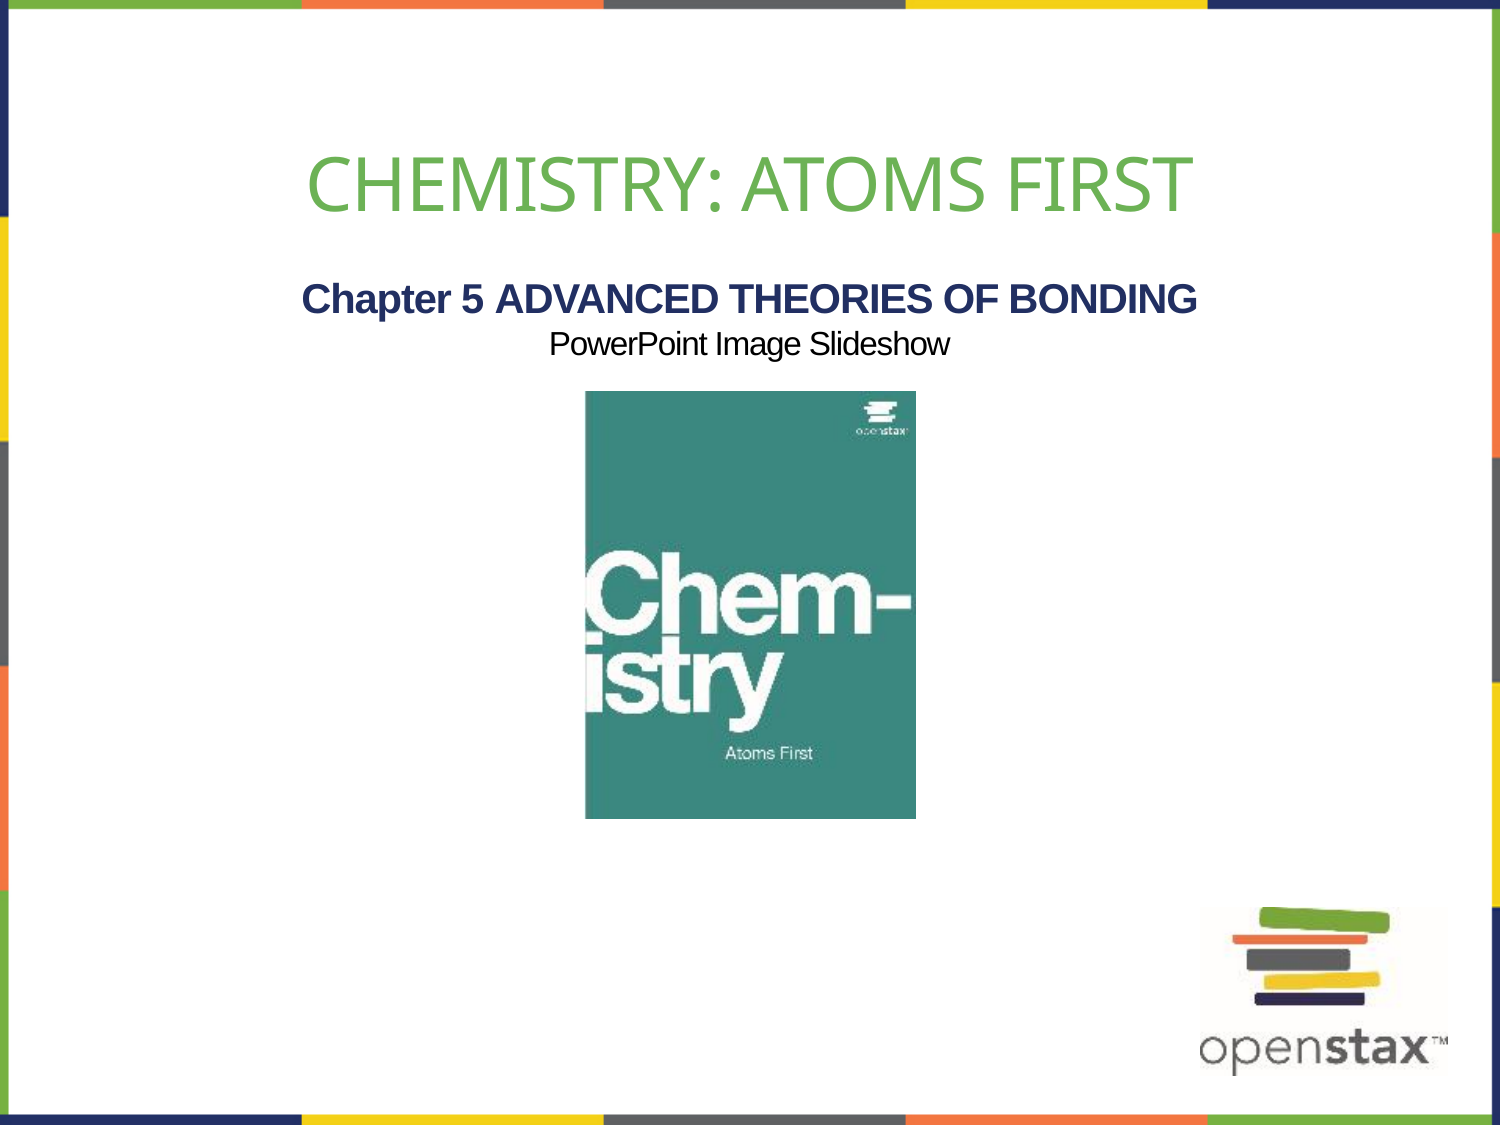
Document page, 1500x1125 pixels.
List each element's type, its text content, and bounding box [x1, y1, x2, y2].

text_box CHEMISTRY: Atoms First Chapter 5 Advanced Theories of Bonding PowerPoint Image Slideshow [0, 129, 1500, 246]
picture [0, 0, 1500, 129]
picture [0, 246, 1500, 1125]
